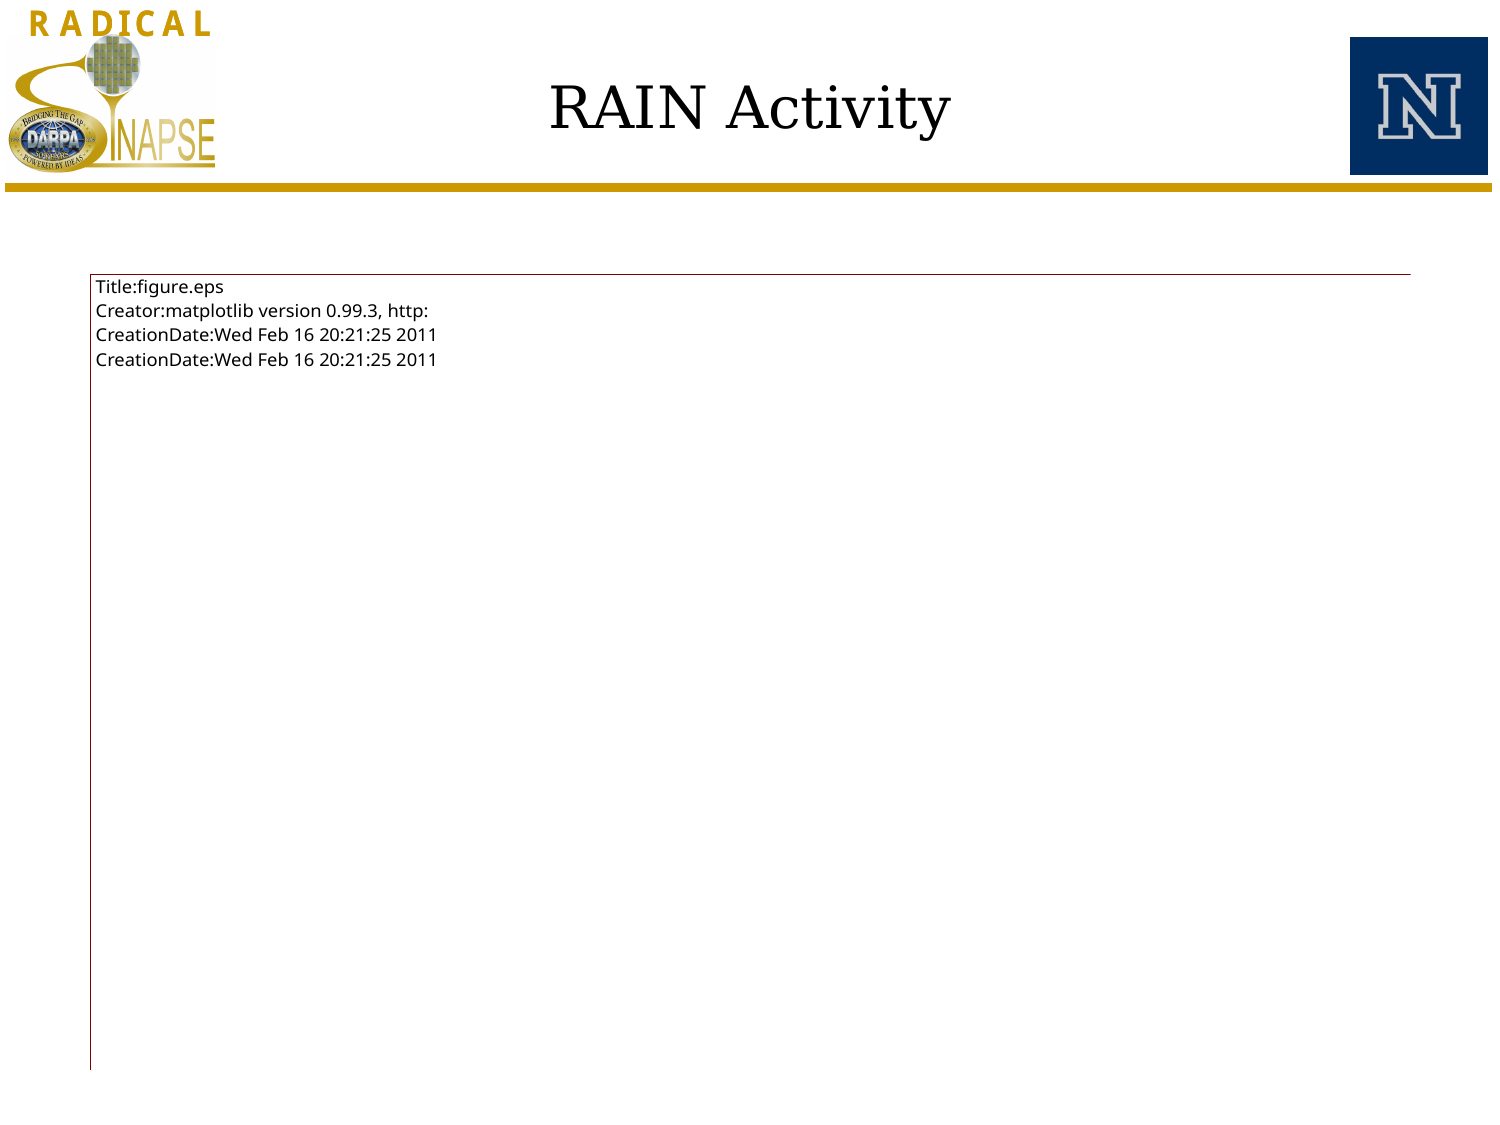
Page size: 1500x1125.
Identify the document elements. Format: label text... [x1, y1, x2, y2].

text_box RAIN Activity [275, 62, 1225, 150]
picture [89, 273, 1411, 1070]
picture [1350, 37, 1488, 175]
